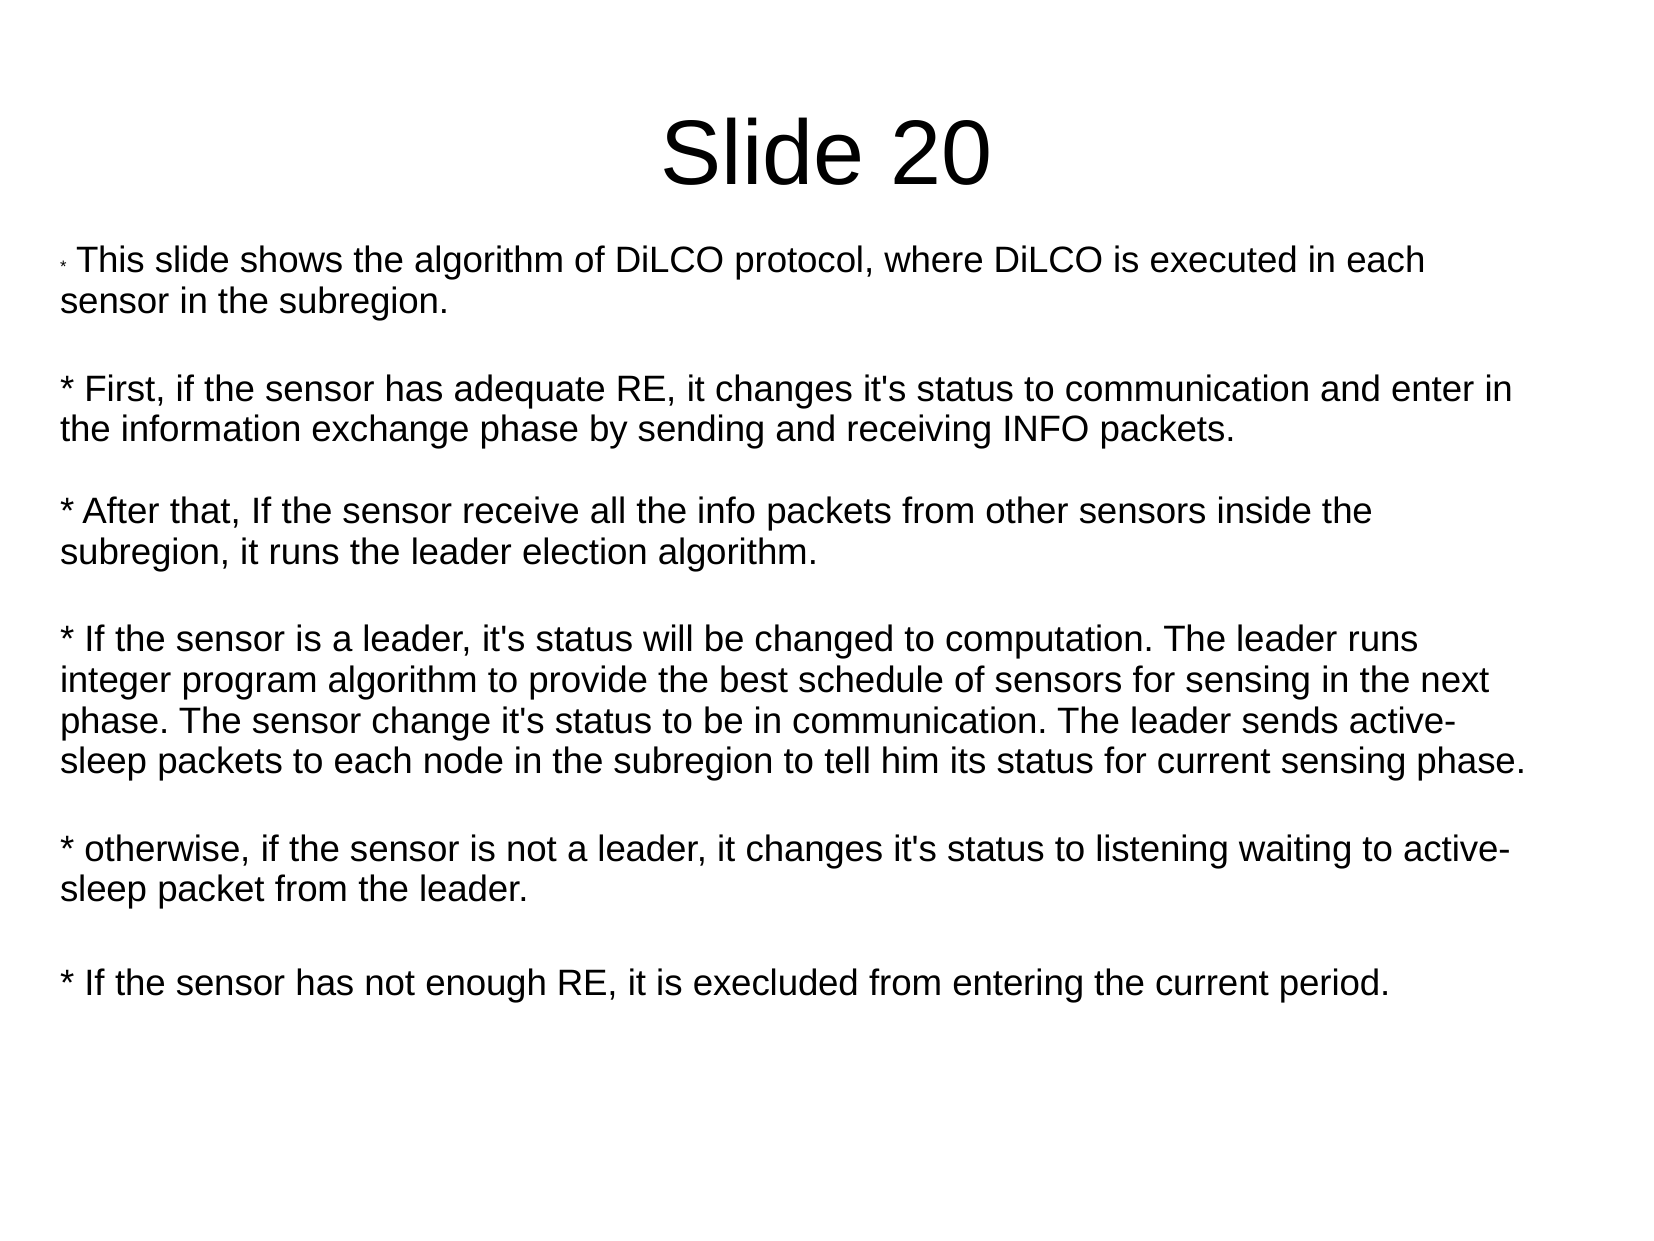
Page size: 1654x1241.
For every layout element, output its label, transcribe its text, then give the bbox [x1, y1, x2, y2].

list * This slide shows the algorithm of DiLCO protocol, where DiLCO is executed in each sensor in the subregion. * First, if the sensor has adequate RE, it changes it's status to communication and enter in the information exchange phase by sending and receiving INFO packets. * After that, If the sensor receive all the info packets from other sensors inside the subregion, it runs the leader election algorithm. * If the sensor is a leader, it's status will be changed to computation. The leader runs integer program algorithm to provide the best schedule of sensors for sensing in the next phase. The sensor change it's status to be in communication. The leader sends active-sleep packets to each node in the subregion to tell him its status for current sensing phase. * otherwise, if the sensor is not a leader, it changes it's status to listening waiting to active-sleep packet from the leader. * If the sensor has not enough RE, it is execluded from entering the current period. [60, 240, 1538, 1111]
title Slide 20 [82, 49, 1571, 257]
